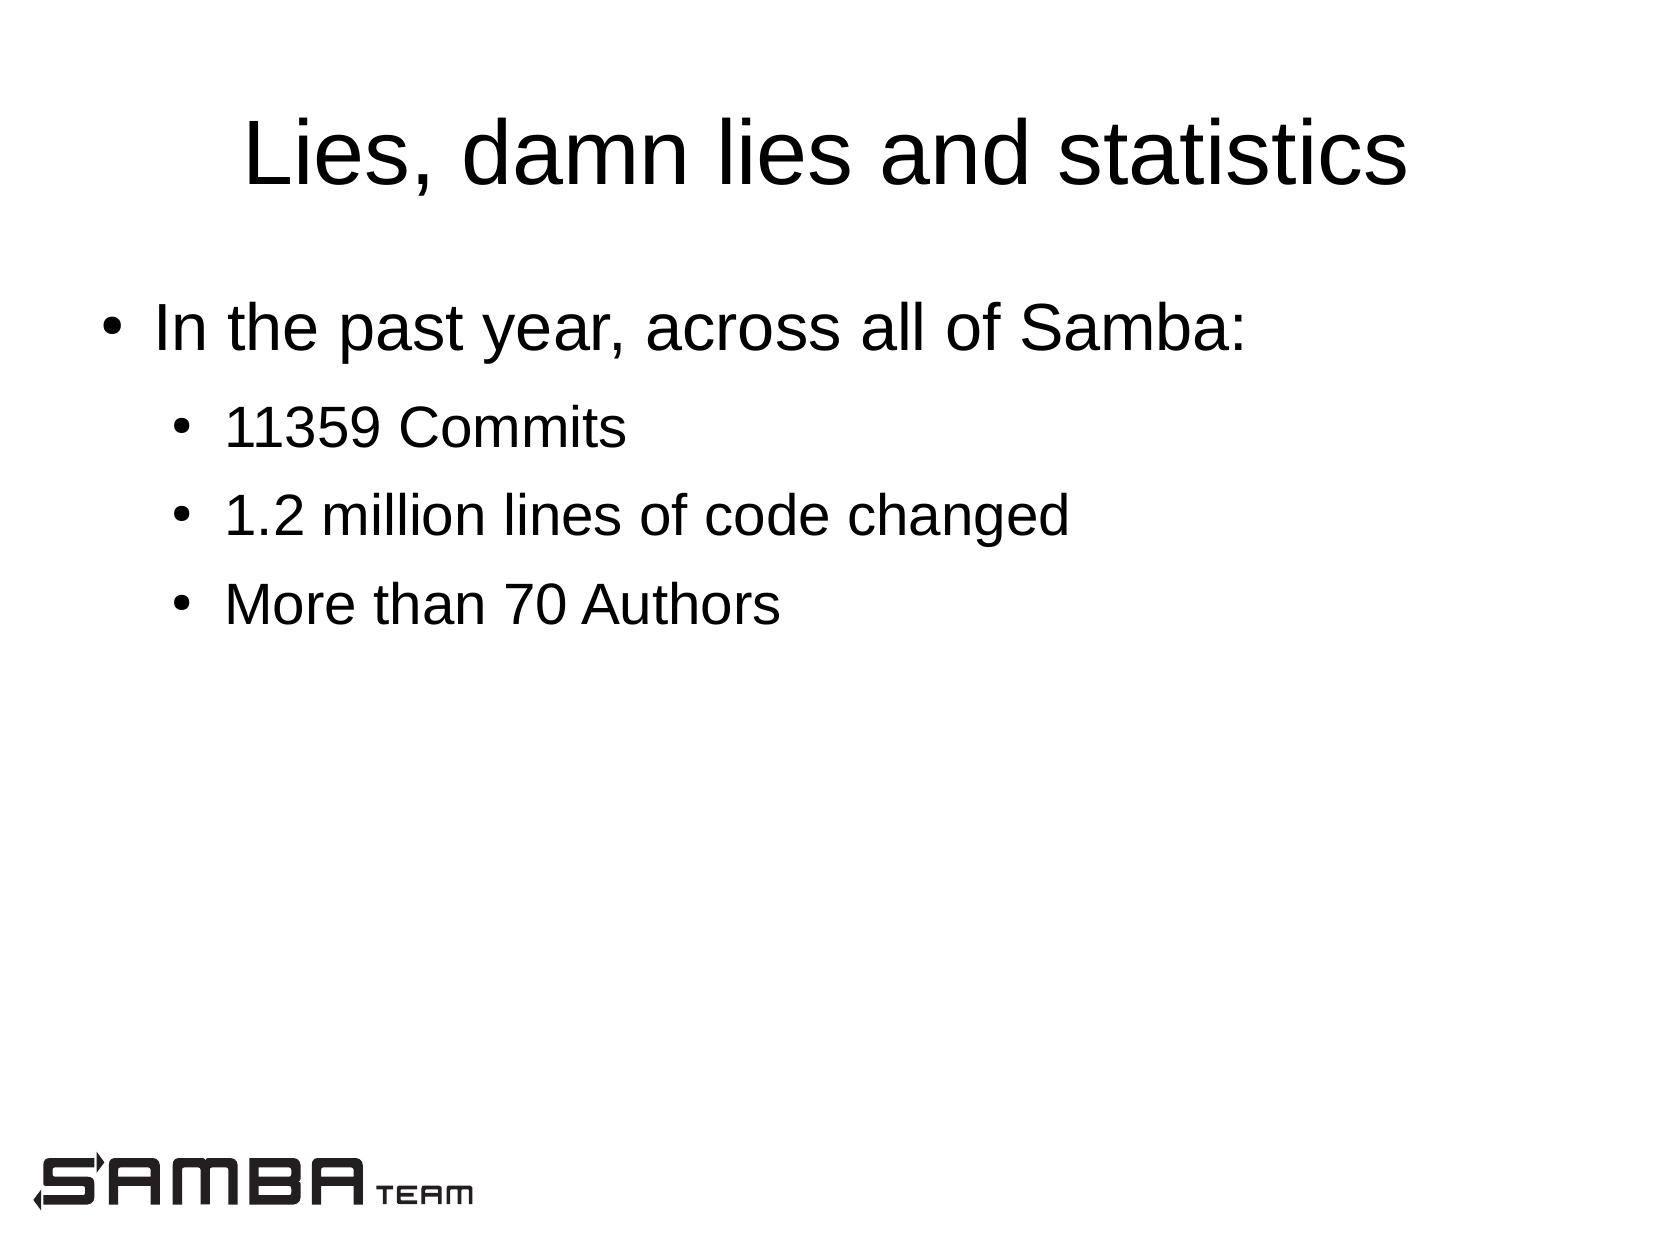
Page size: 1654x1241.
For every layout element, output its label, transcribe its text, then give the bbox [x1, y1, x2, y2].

list In the past year, across all of Samba: 11359 Commits 1.2 million lines of code changed More than 70 Authors [82, 290, 1571, 1094]
title Lies, damn lies and statistics [82, 56, 1571, 250]
